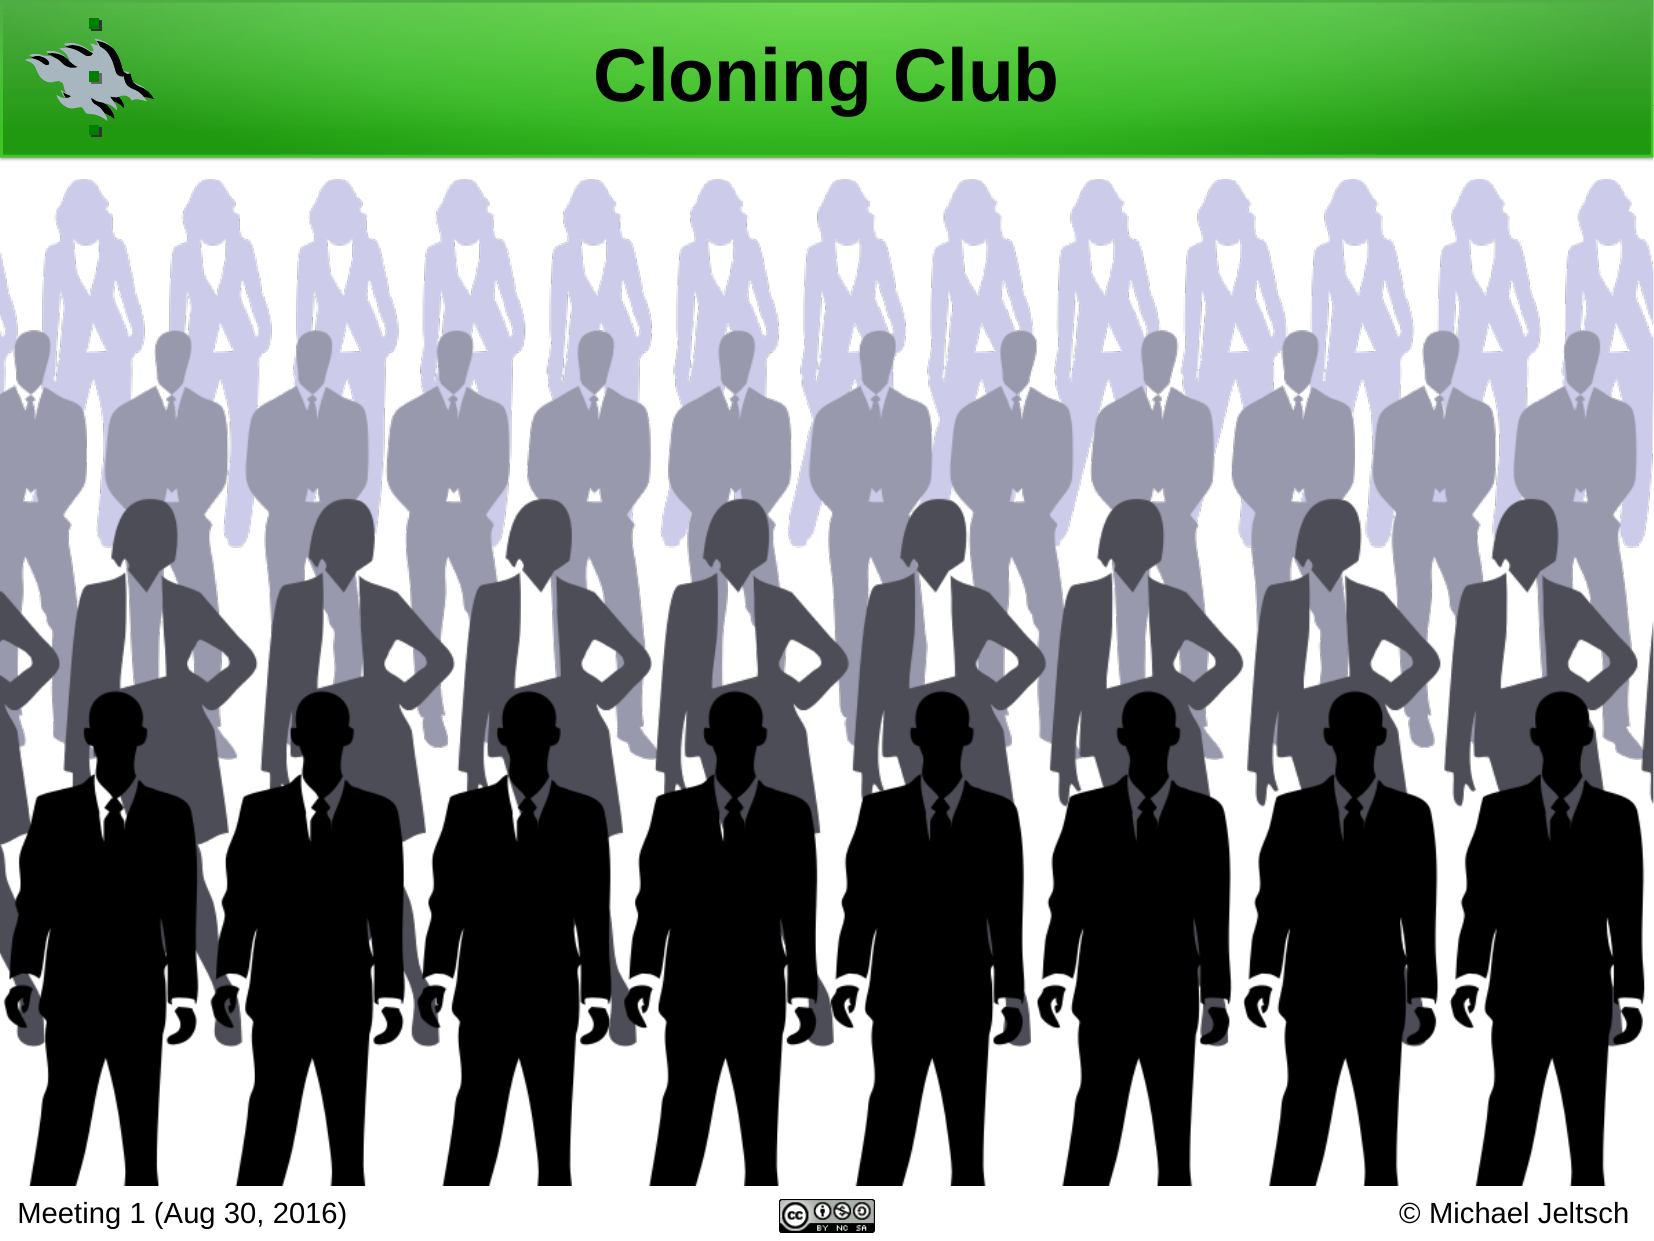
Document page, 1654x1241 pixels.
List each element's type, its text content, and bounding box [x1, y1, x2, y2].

picture [779, 1199, 875, 1233]
text_box Meeting 1 (Aug 30, 2016) [2, 1189, 390, 1238]
title Cloning Club [206, 30, 1448, 121]
picture [0, 179, 1654, 1186]
text_box [0, 1186, 1654, 1241]
text_box © Michael Jeltsch [1384, 1189, 1645, 1238]
